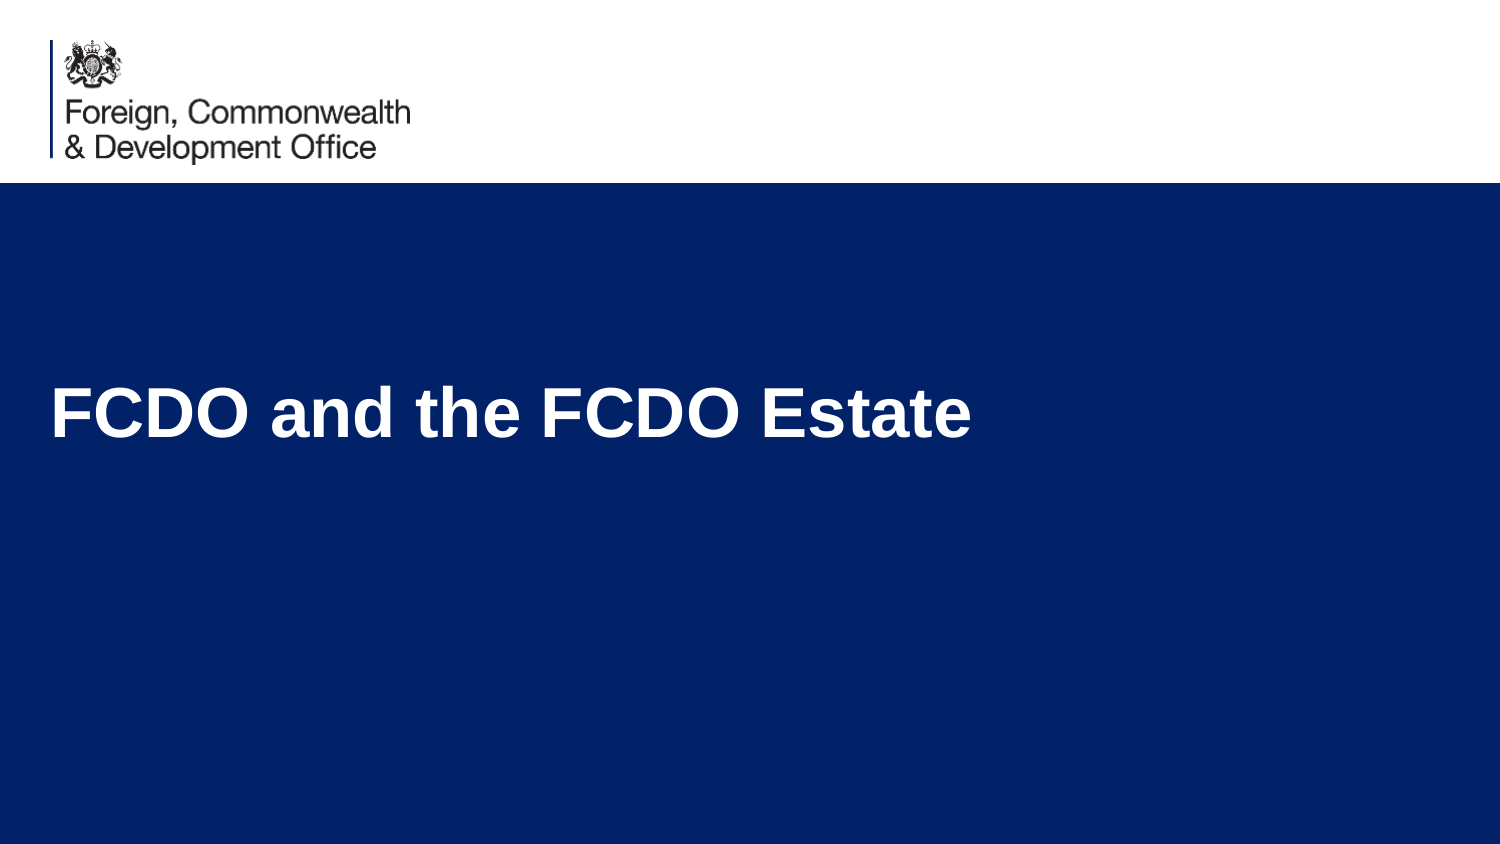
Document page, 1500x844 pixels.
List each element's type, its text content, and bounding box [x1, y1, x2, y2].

title FCDO and the FCDO Estate [50, 209, 1424, 537]
